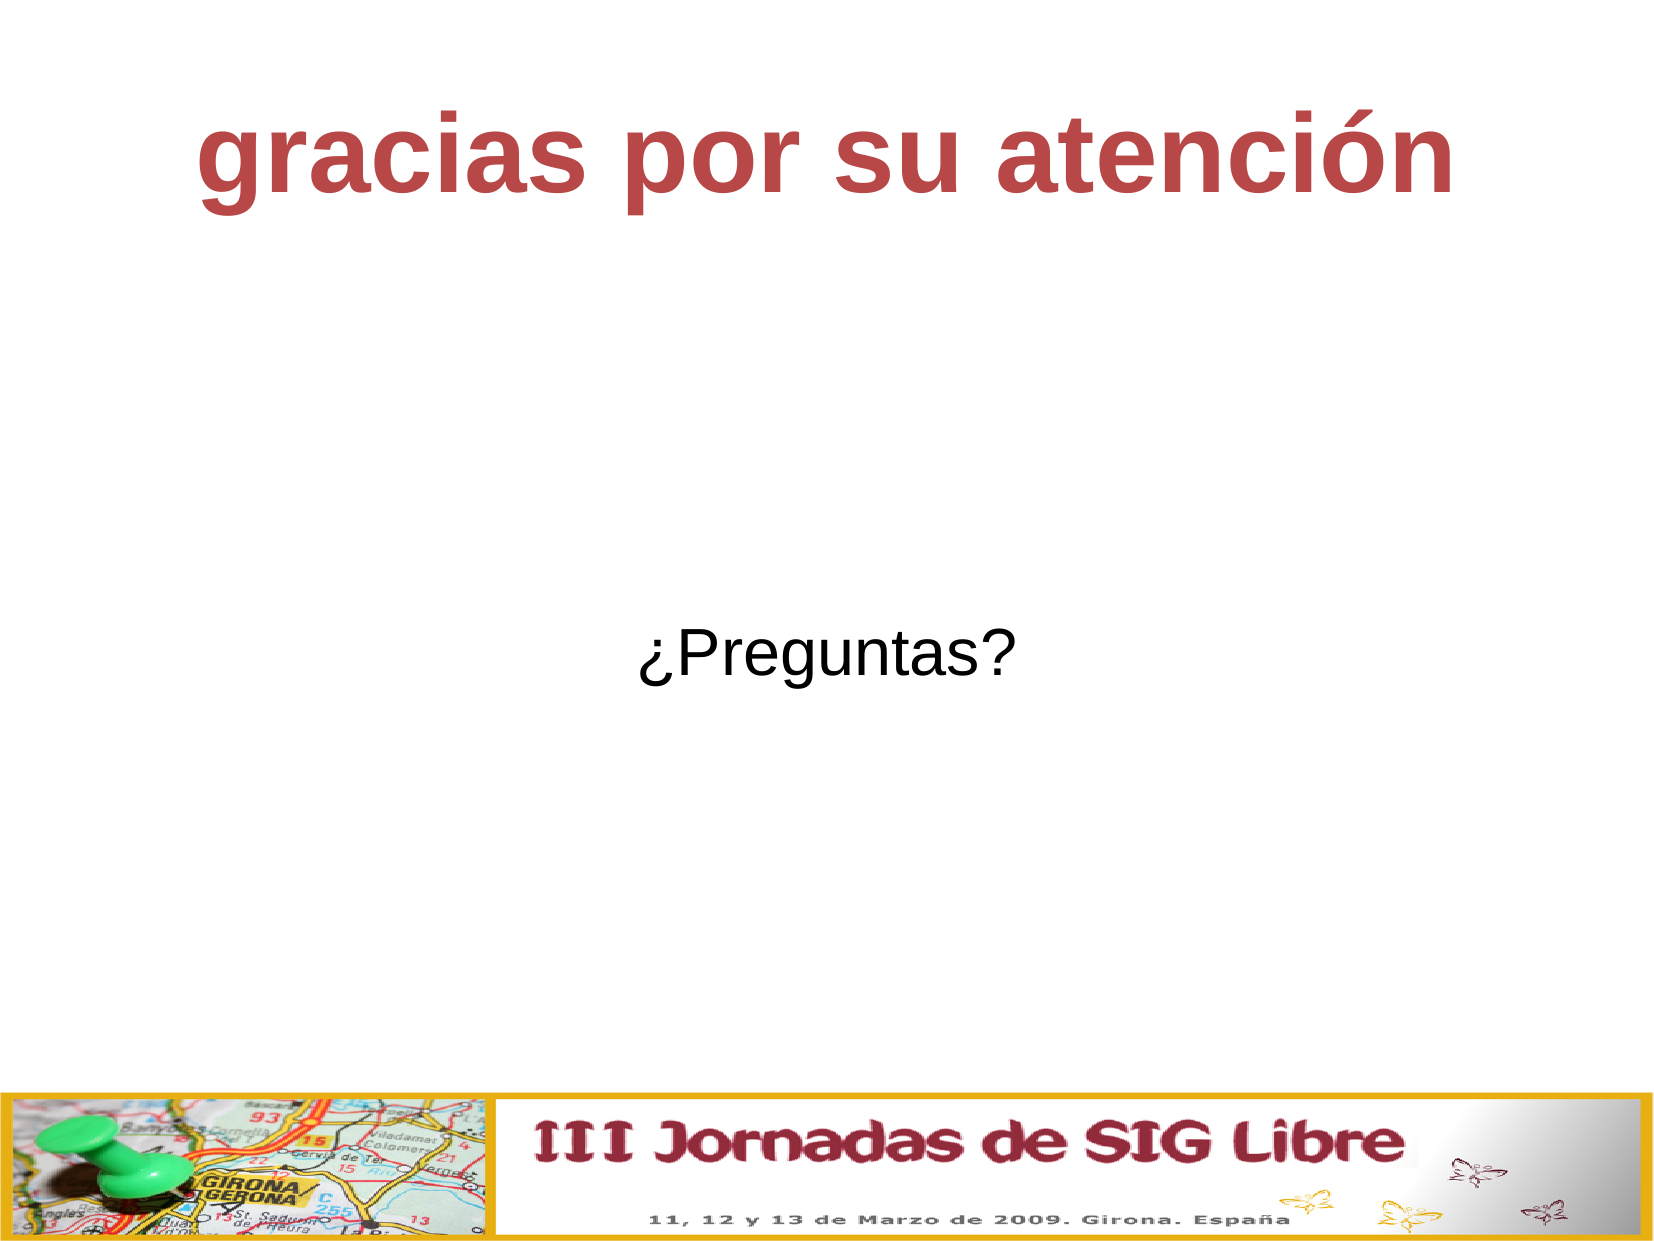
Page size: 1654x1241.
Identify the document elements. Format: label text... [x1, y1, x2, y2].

subtitle ¿Preguntas? [82, 250, 1571, 1055]
picture [0, 1092, 1654, 1241]
title gracias por su atención [82, 56, 1571, 250]
